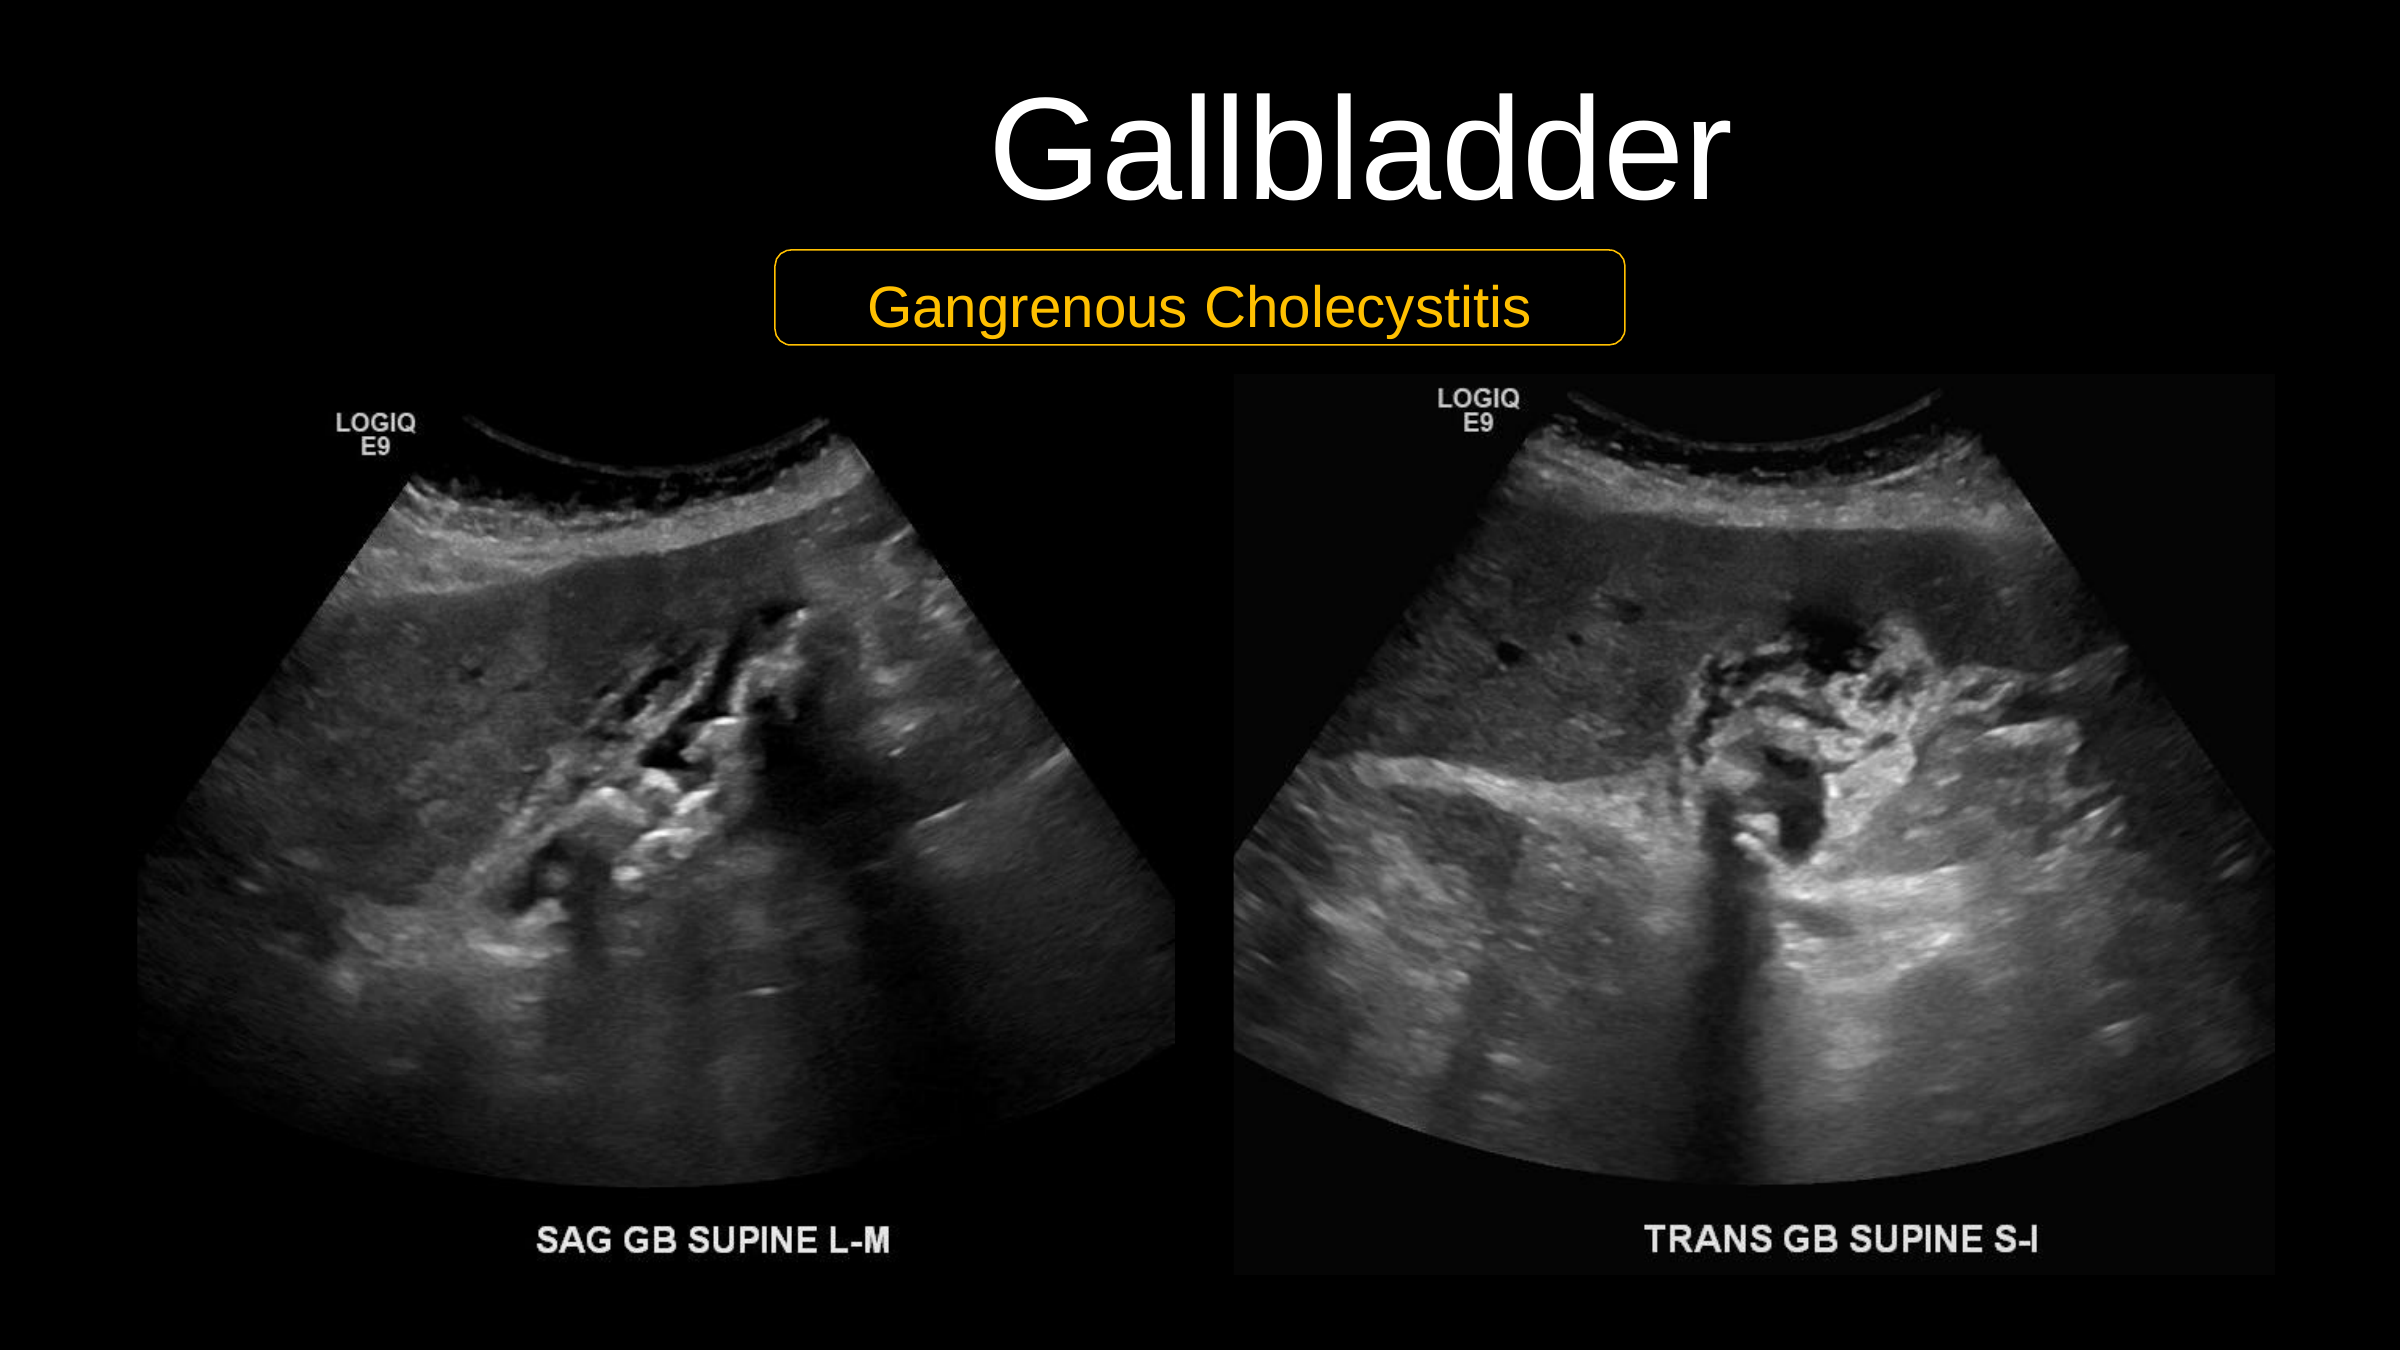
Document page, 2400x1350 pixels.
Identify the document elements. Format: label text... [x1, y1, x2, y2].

text_box [0, 0, 2400, 1350]
text_box Gangrenous Cholecystitis [865, 269, 1535, 340]
title Gallbladder [120, 54, 2280, 280]
